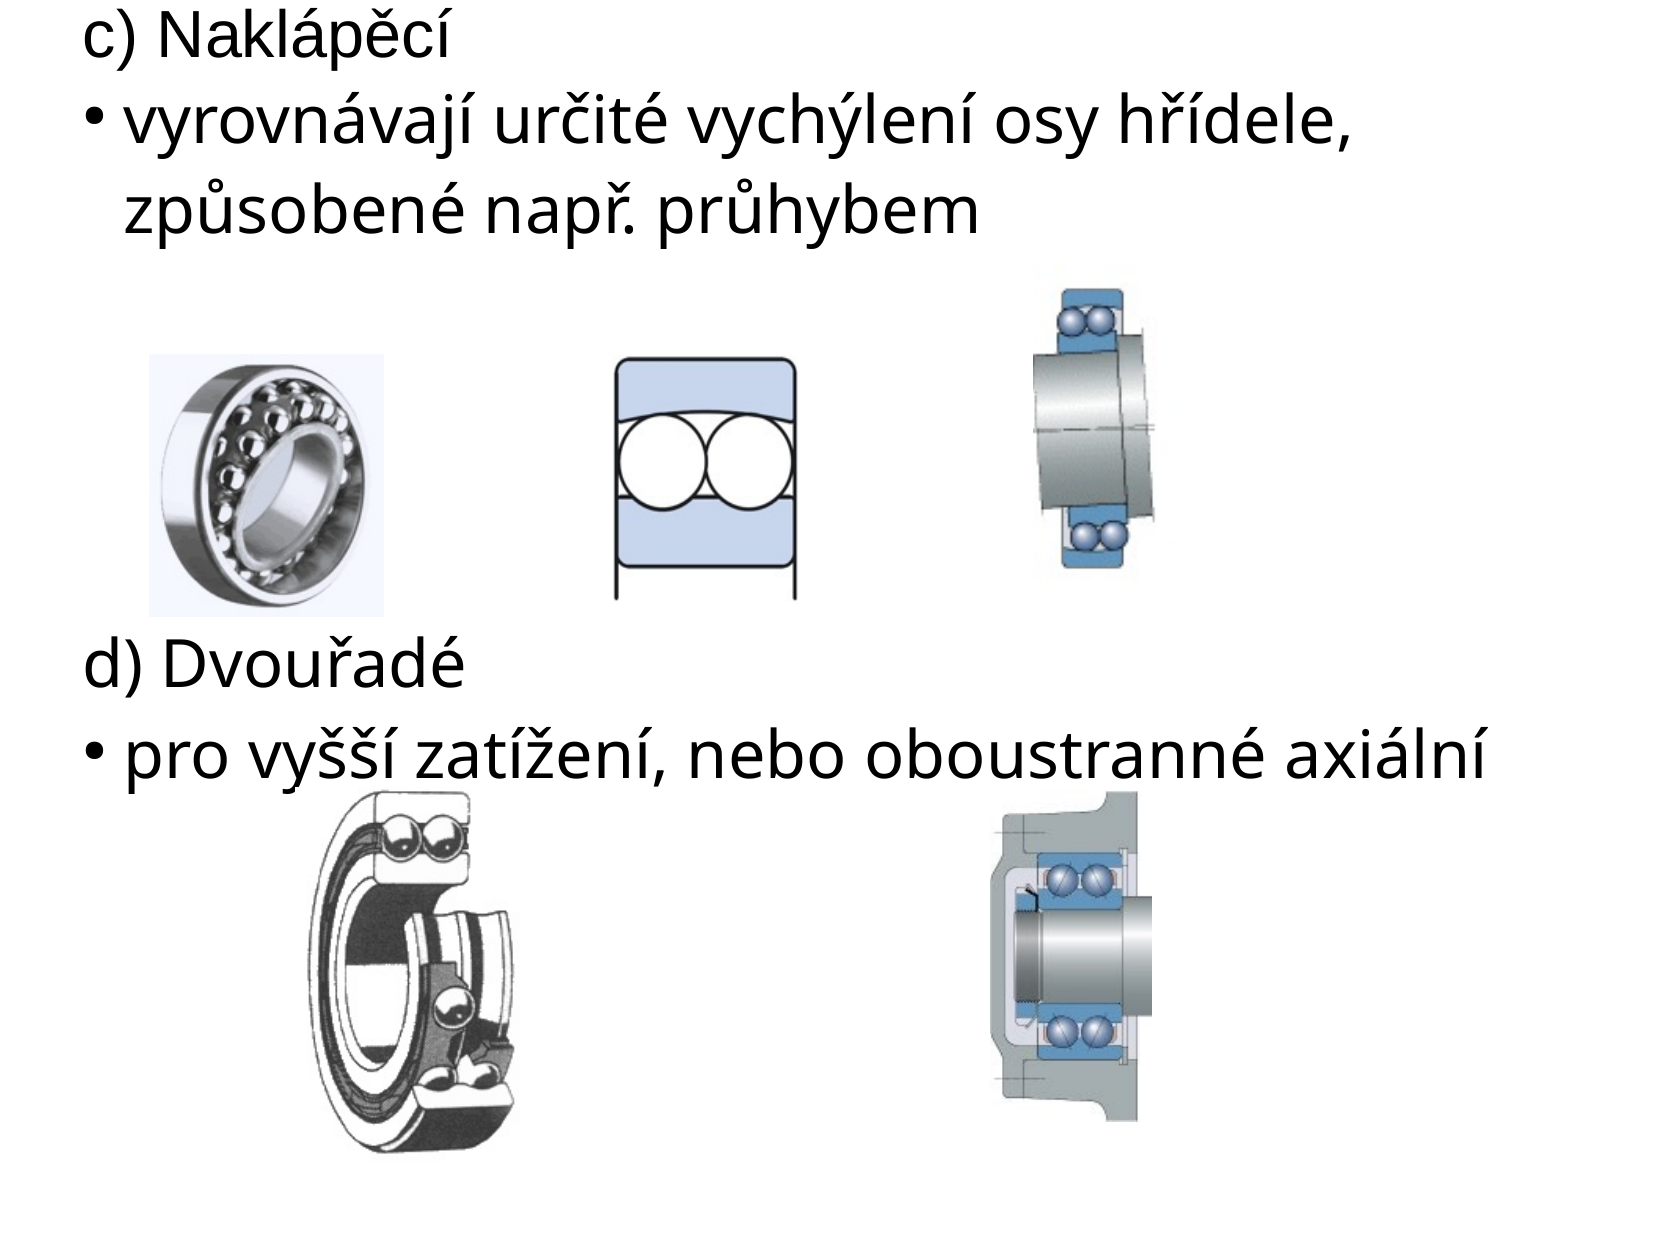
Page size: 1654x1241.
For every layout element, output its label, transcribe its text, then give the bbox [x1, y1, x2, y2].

subtitle c) Naklápěcí vyrovnávají určité vychýlení osy hřídele, způsobené např. průhybem d) Dvouřadé pro vyšší zatížení, nebo oboustranné axiální [82, 56, 1571, 1102]
picture [612, 354, 798, 621]
picture [990, 790, 1152, 1123]
picture [149, 354, 384, 617]
picture [1033, 265, 1182, 591]
picture [295, 787, 527, 1182]
